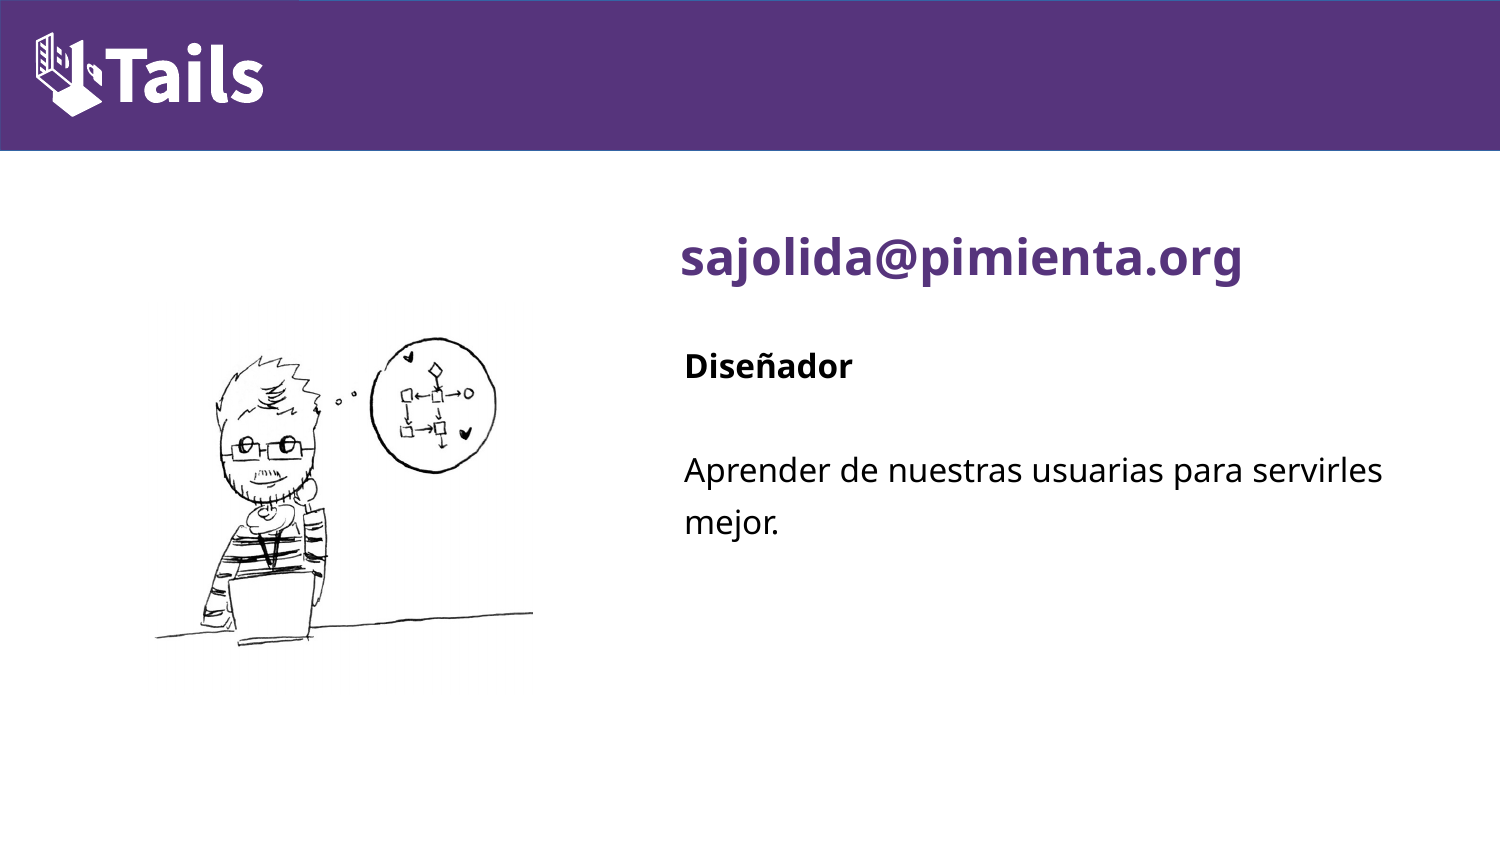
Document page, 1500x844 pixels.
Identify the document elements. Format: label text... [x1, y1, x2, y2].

picture [139, 302, 533, 695]
title sajolida@pimienta.org [680, 192, 1463, 319]
text_box Diseñador Aprender de nuestras usuarias para servirles mejor. [669, 328, 1457, 488]
